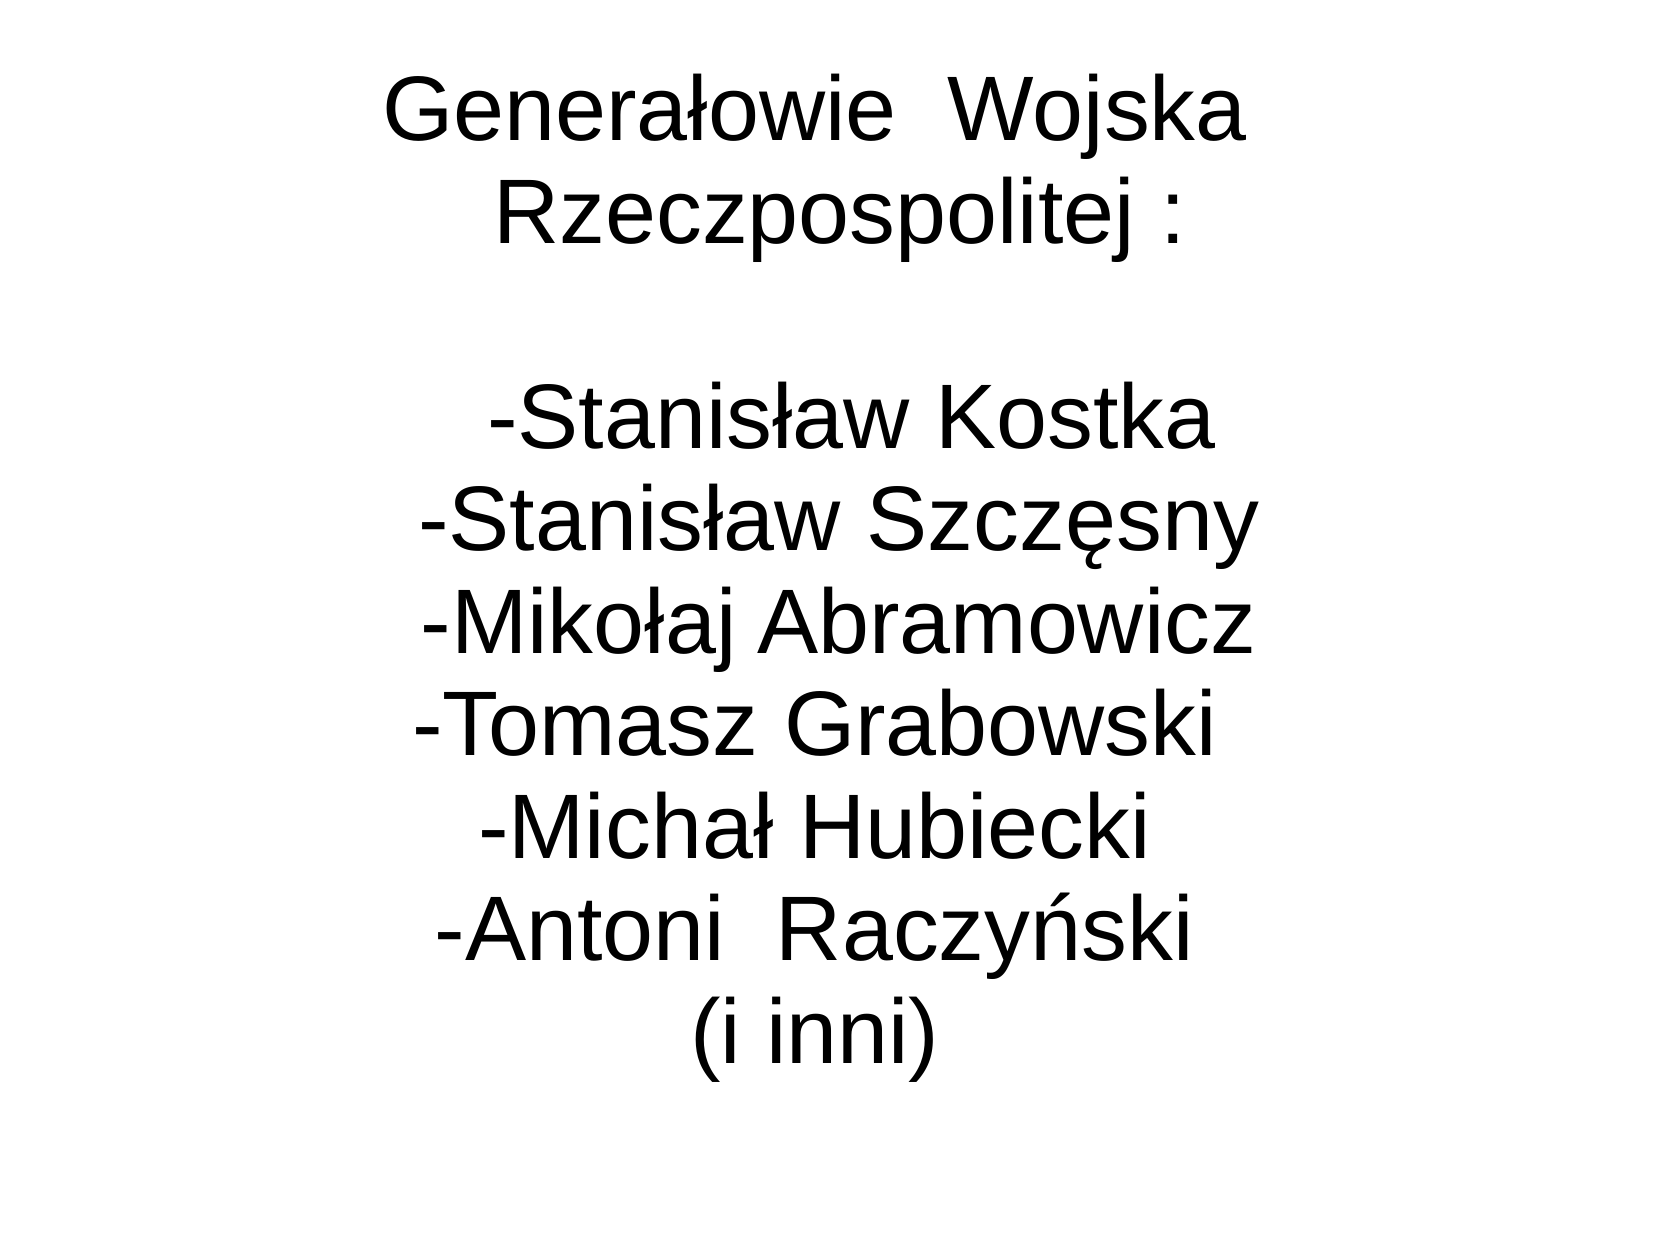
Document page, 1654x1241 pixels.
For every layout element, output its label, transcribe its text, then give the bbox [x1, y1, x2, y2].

title Generałowie Wojska Rzeczpospolitej : -Stanisław Kostka -Stanisław Szczęsny -Mikołaj Abramowicz -Tomasz Grabowski -Michał Hubiecki -Antoni Raczyński (i inni) [70, 57, 1560, 1083]
